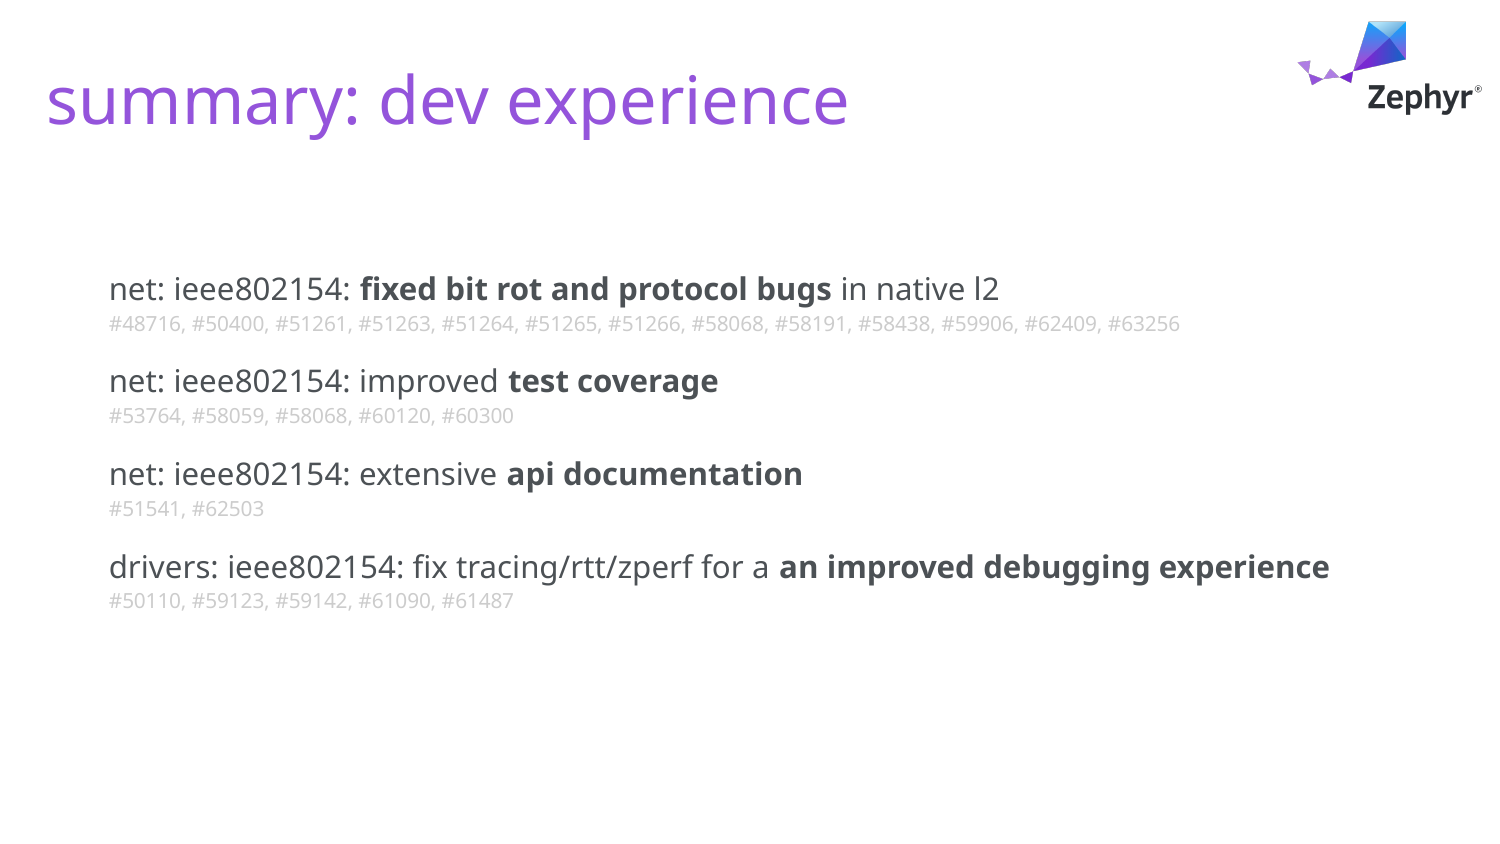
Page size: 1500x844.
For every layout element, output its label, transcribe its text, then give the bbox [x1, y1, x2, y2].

list net: ieee802154: fixed bit rot and protocol bugs in native l2 #48716, #50400, #51261, #51263, #51264, #51265, #51266, #58068, #58191, #58438, #59906, #62409, #63256 net: ieee802154: improved test coverage #53764, #58059, #58068, #60120, #60300 net: ieee802154: extensive api documentation #51541, #62503 drivers: ieee802154: fix tracing/rtt/zperf for a an improved debugging experience #50110, #59123, #59142, #61090, #61487 [93, 248, 1500, 672]
title summary: dev experience [31, 38, 1382, 145]
picture [1294, 15, 1485, 122]
